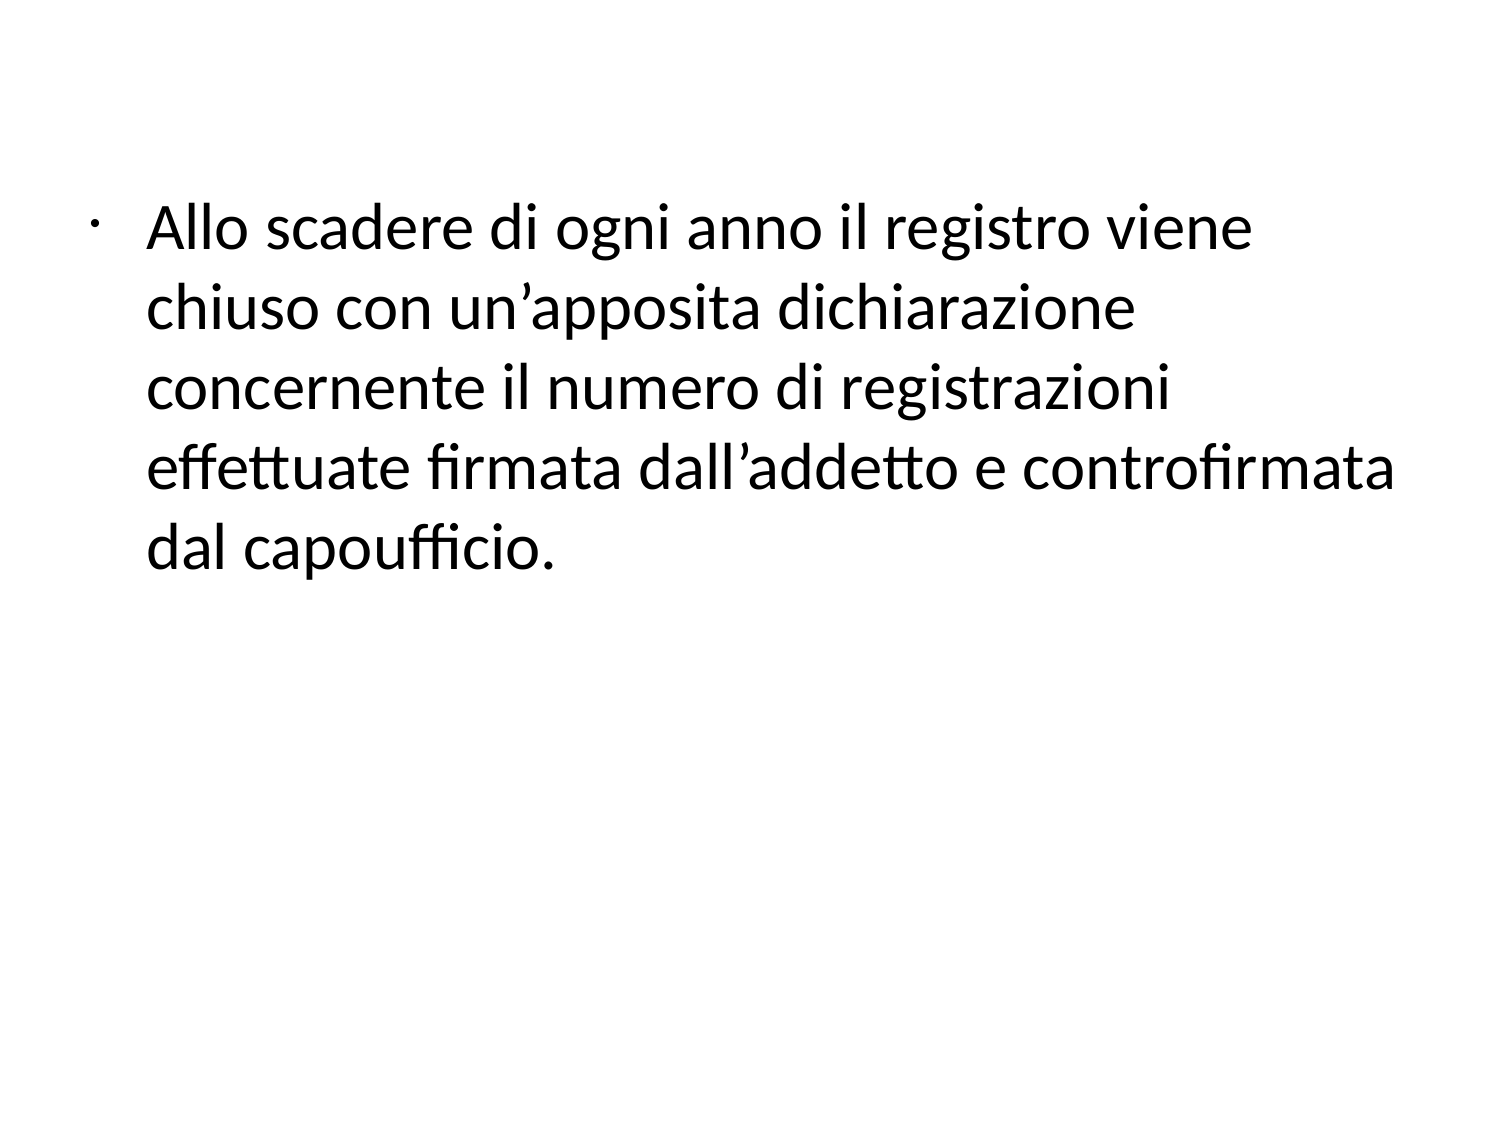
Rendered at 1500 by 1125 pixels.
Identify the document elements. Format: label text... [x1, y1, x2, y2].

list Allo scadere di ogni anno il registro viene chiuso con un’apposita dichiarazione concernente il numero di registrazioni effettuate firmata dall’addetto e controfirmata dal capoufficio. [75, 175, 1425, 1005]
